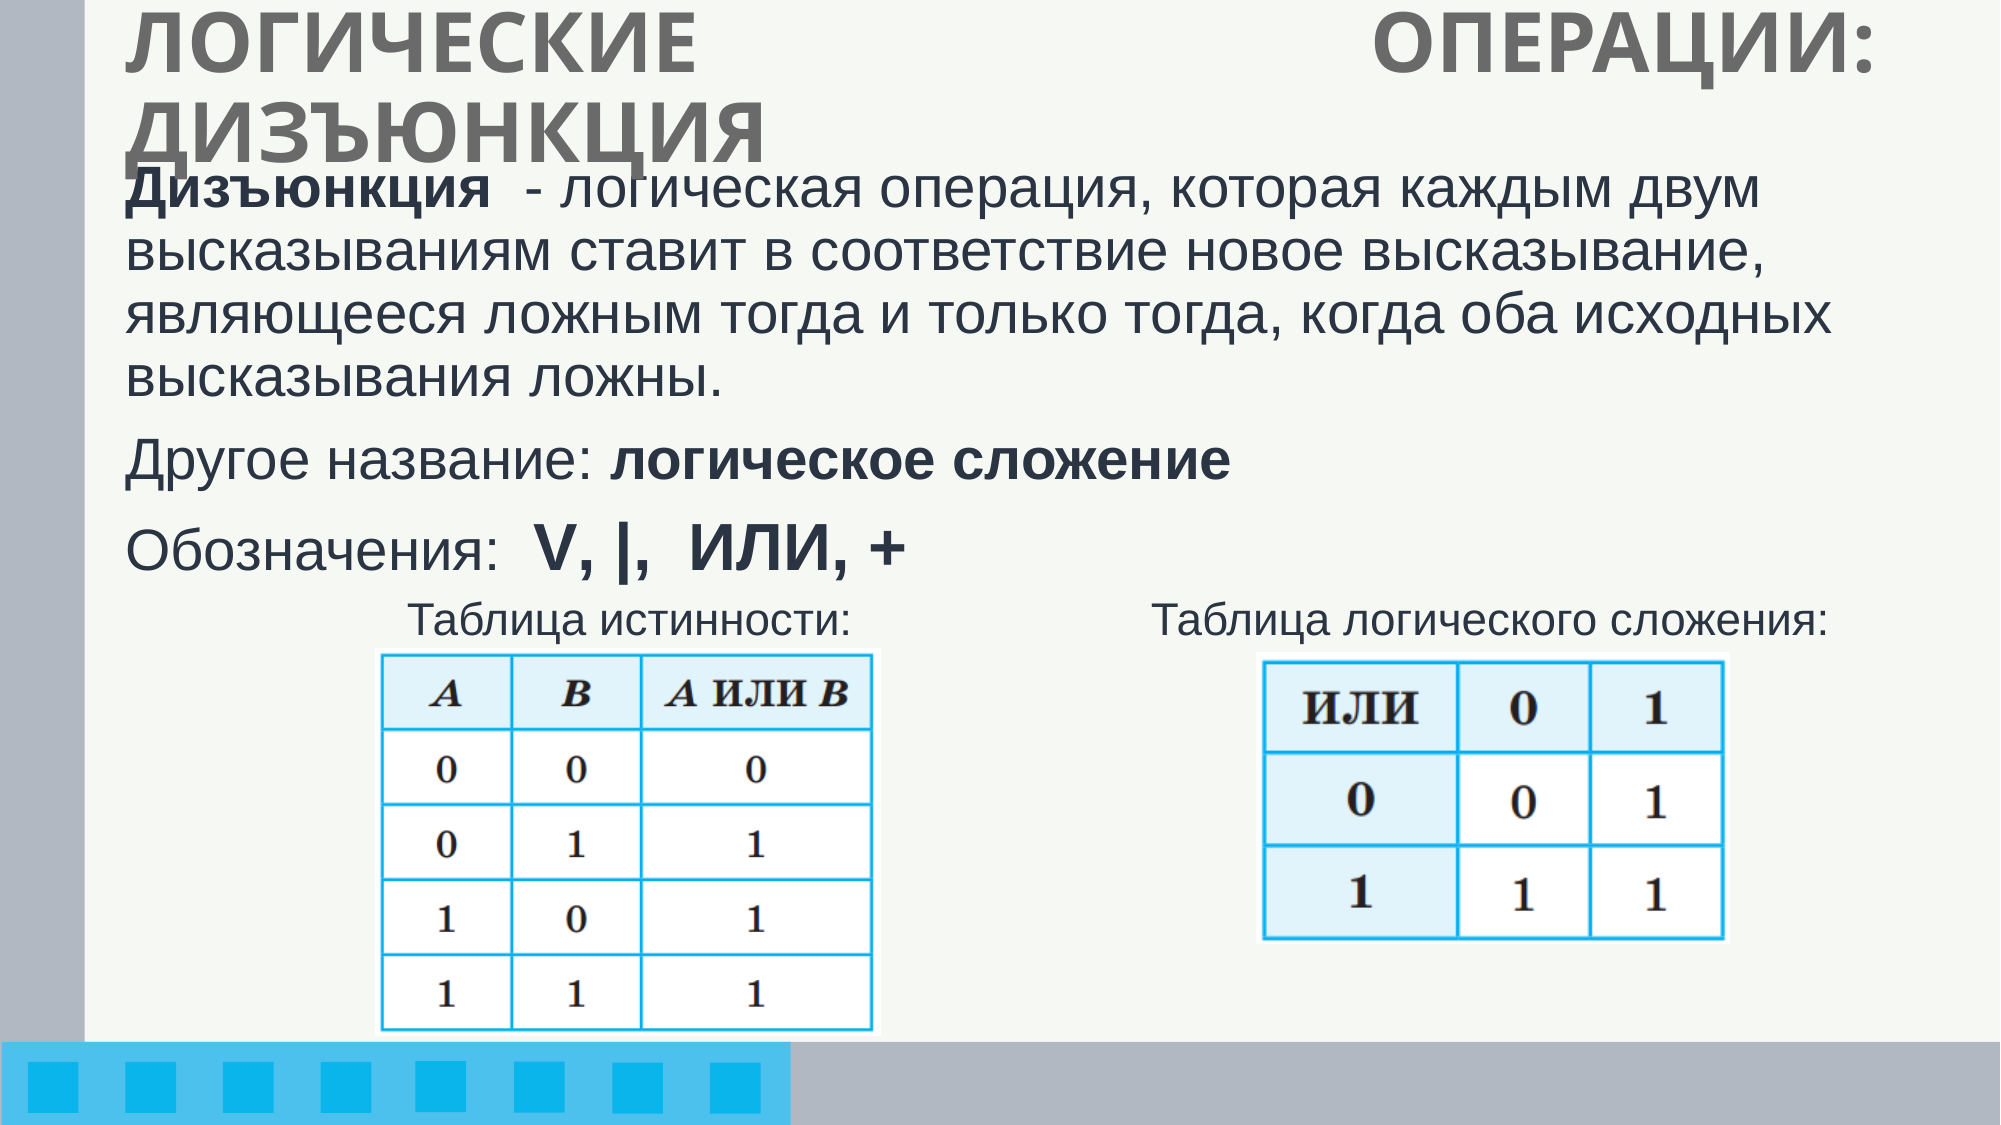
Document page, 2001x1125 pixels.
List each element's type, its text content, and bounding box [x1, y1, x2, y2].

list Дизъюнкция - логическая операция, которая каждым двум высказываниям ставит в соответствие новое высказывание, являющееся ложным тогда и только тогда, когда оба исходных высказывания ложны. Другое название: логическое сложение Обозначения: V, |, ИЛИ, + [110, 199, 1892, 618]
text_box Таблица логического сложения: [1076, 582, 1861, 653]
title ЛОГИЧЕСКИЕ ОПЕРАЦИИ: ДИЗЪЮНКЦИЯ [110, 0, 1892, 199]
picture [1256, 652, 1730, 944]
picture [375, 648, 881, 1036]
text_box Таблица истинности: [332, 582, 924, 653]
